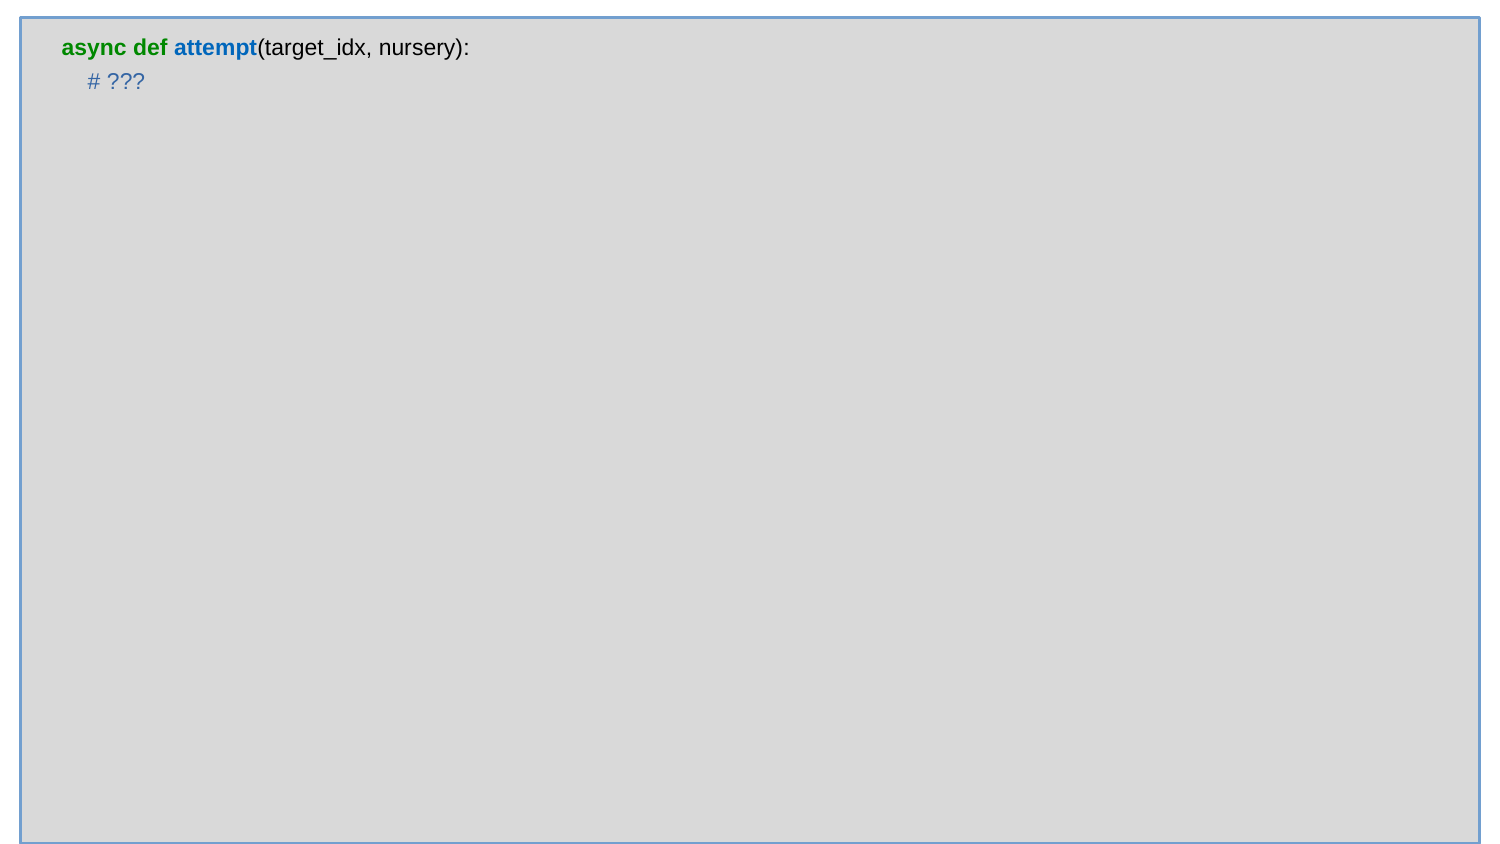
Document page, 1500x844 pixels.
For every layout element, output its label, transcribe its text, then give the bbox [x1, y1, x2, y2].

text_box async def attempt(target_idx, nursery): # ??? [20, 17, 1480, 844]
